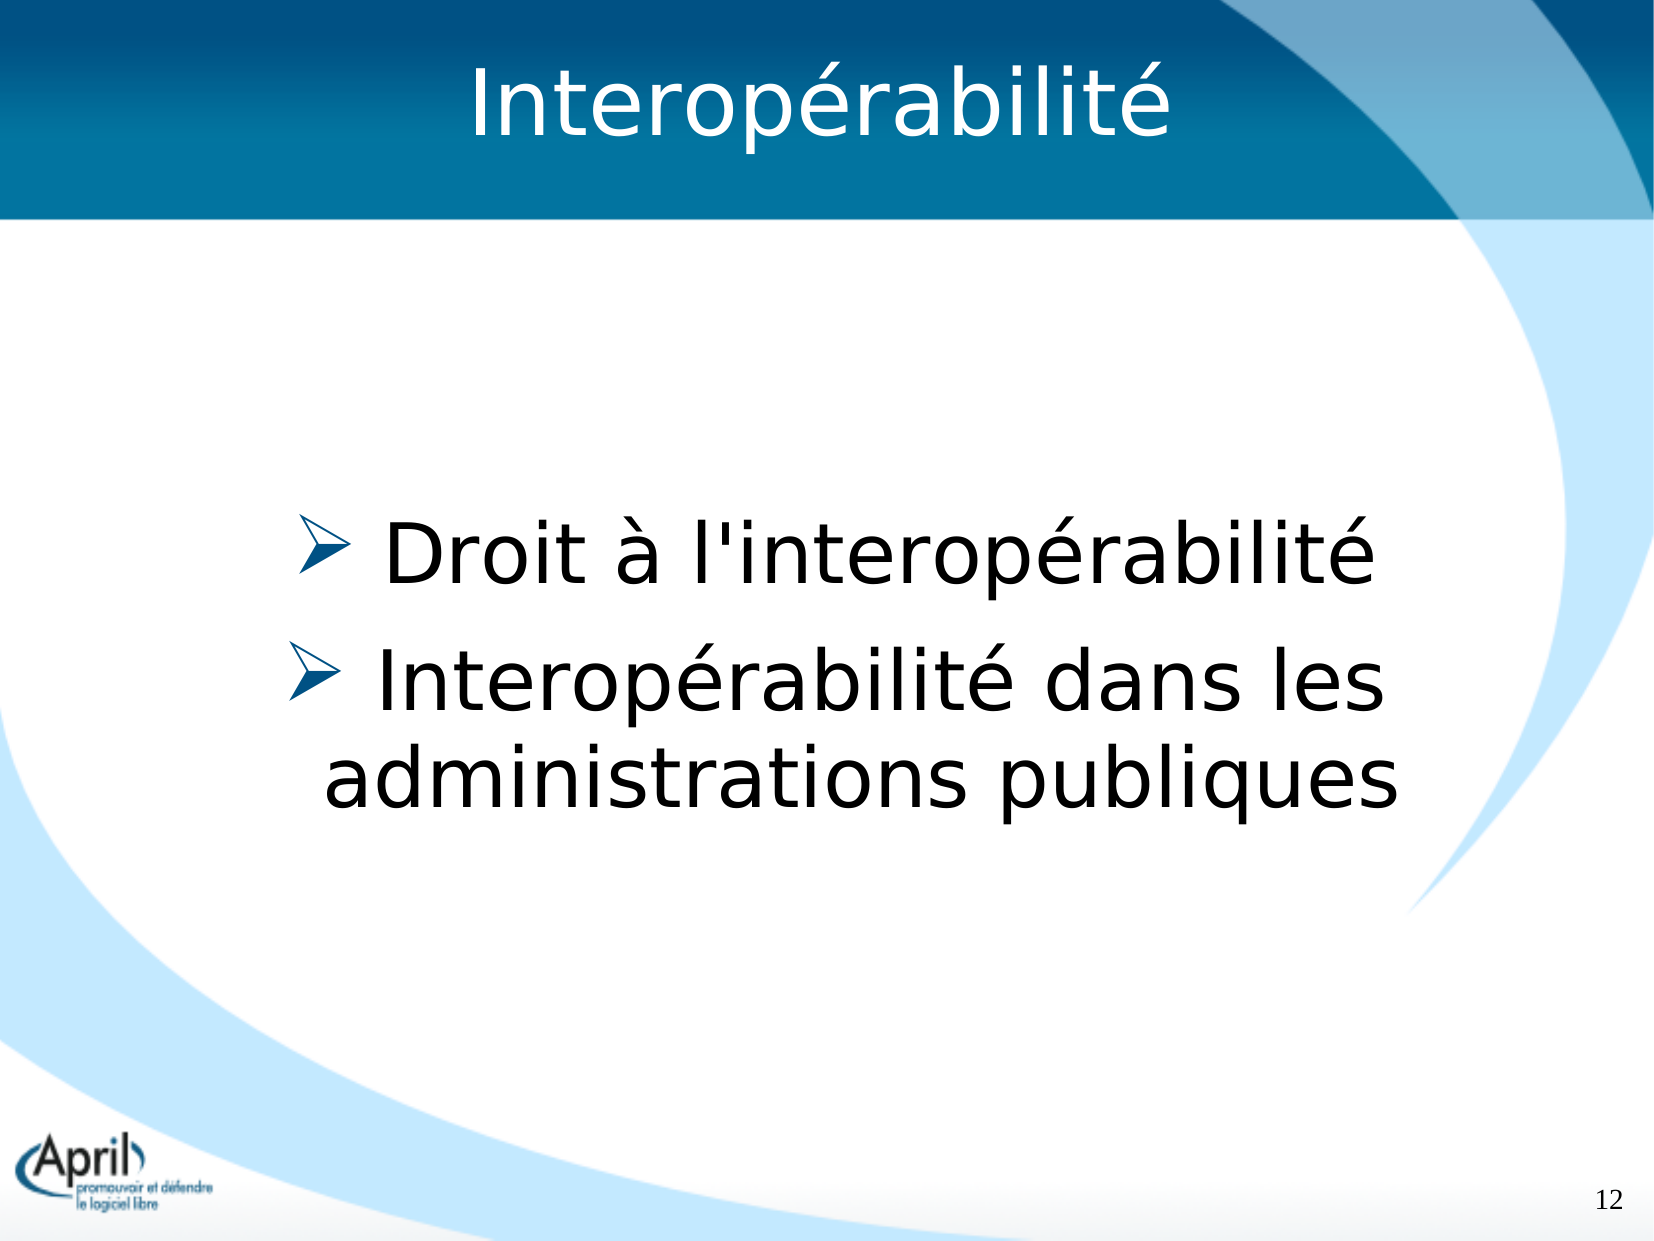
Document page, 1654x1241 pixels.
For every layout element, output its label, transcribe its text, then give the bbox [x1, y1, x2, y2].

list Droit à l'interopérabilité Interopérabilité dans les administrations publiques [82, 383, 1571, 863]
picture [0, 0, 1654, 1241]
title Interopérabilité [76, 7, 1565, 200]
